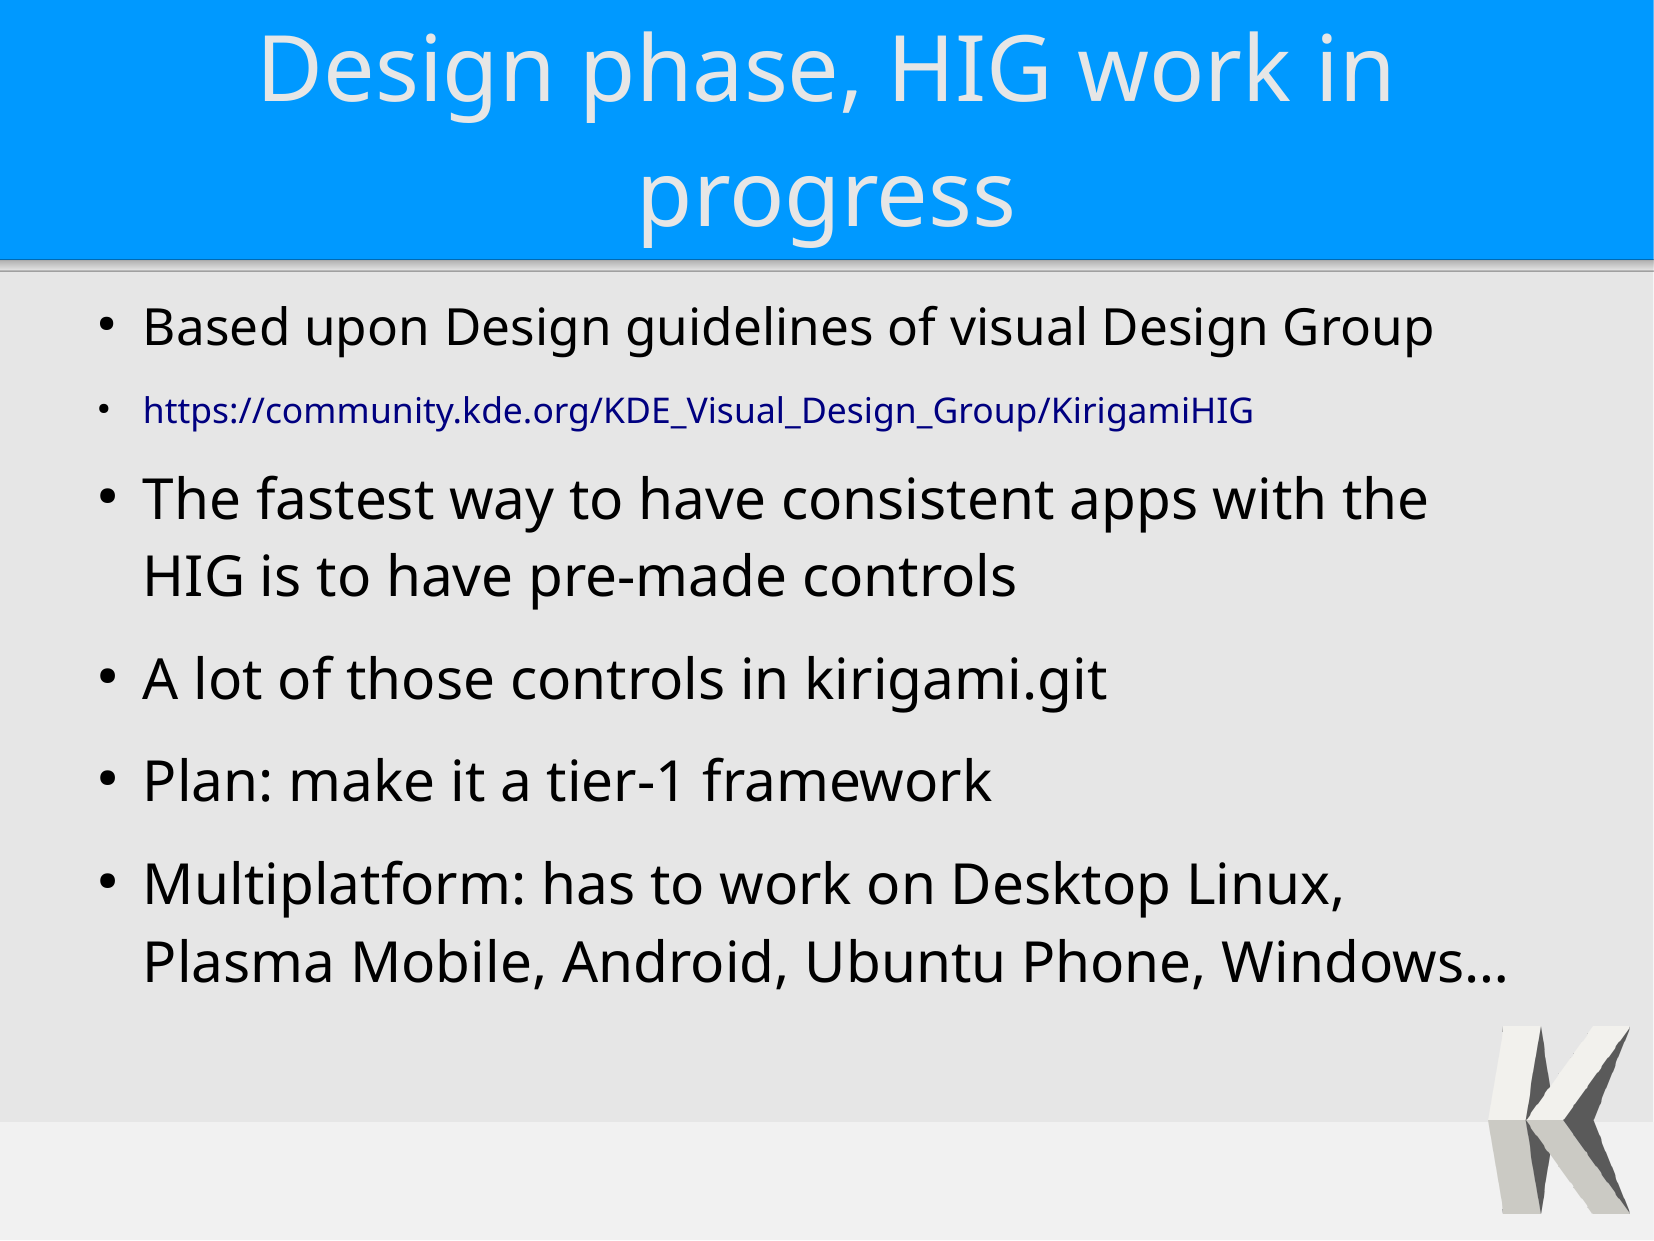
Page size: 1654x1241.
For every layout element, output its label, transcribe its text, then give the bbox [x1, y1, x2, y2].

picture [1488, 1026, 1630, 1214]
list Based upon Design guidelines of visual Design Group https://community.kde.org/KDE_Visual_Design_Group/KirigamiHIG The fastest way to have consistent apps with the HIG is to have pre-made controls A lot of those controls in kirigami.git Plan: make it a tier-1 framework Multiplatform: has to work on Desktop Linux, Plasma Mobile, Android, Ubuntu Phone, Windows… [82, 290, 1538, 1010]
title Design phase, HIG work in progress [82, 3, 1571, 254]
